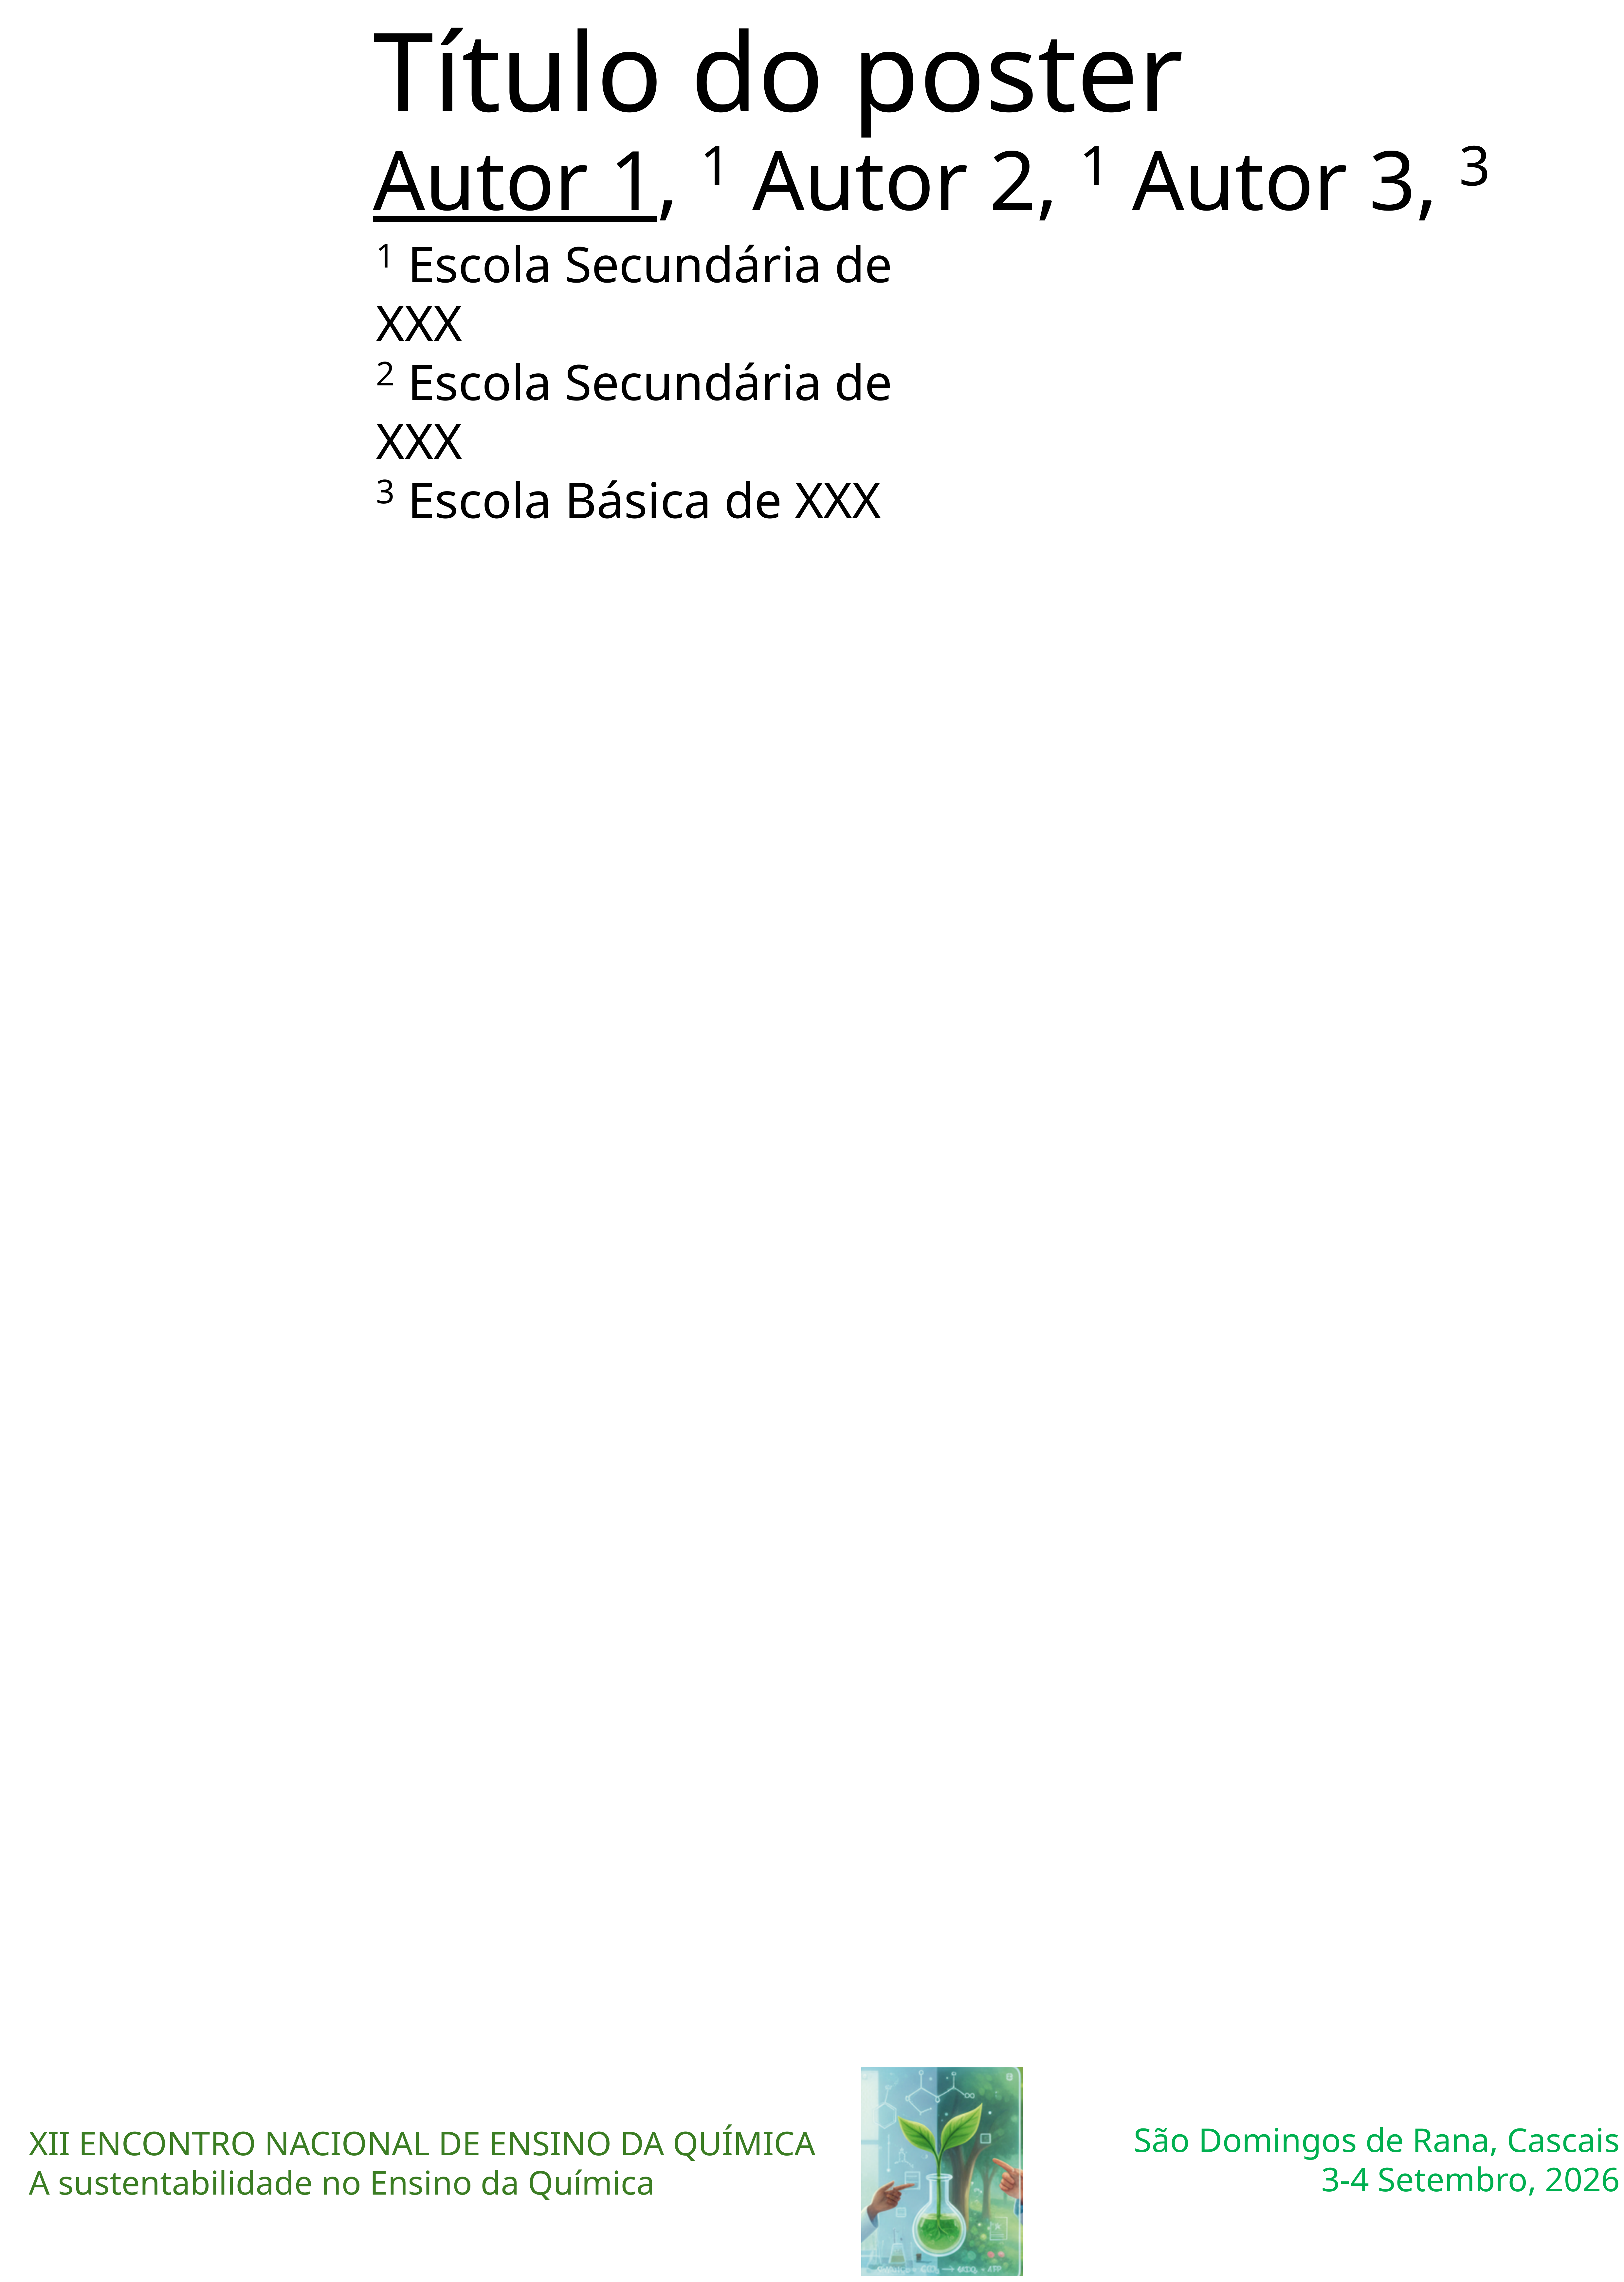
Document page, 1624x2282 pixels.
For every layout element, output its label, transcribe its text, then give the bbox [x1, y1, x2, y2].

text_box XII ENCONTRO NACIONAL DE ENSINO DA QUÍMICA A sustentabilidade no Ensino da Química [24, 2120, 770, 2205]
text_box São Domingos de Rana, Cascais 3-4 Setembro, 2026 [1129, 2117, 1600, 2201]
picture [861, 2067, 1023, 2276]
text_box Título do poster [368, 0, 1117, 126]
text_box 1 Escola Secundária de XXX 2 Escola Secundária de XXX 3 Escola Básica de XXX [371, 231, 965, 415]
text_box Autor 1, 1 Autor 2, 1 Autor 3, 3 [368, 126, 1416, 230]
